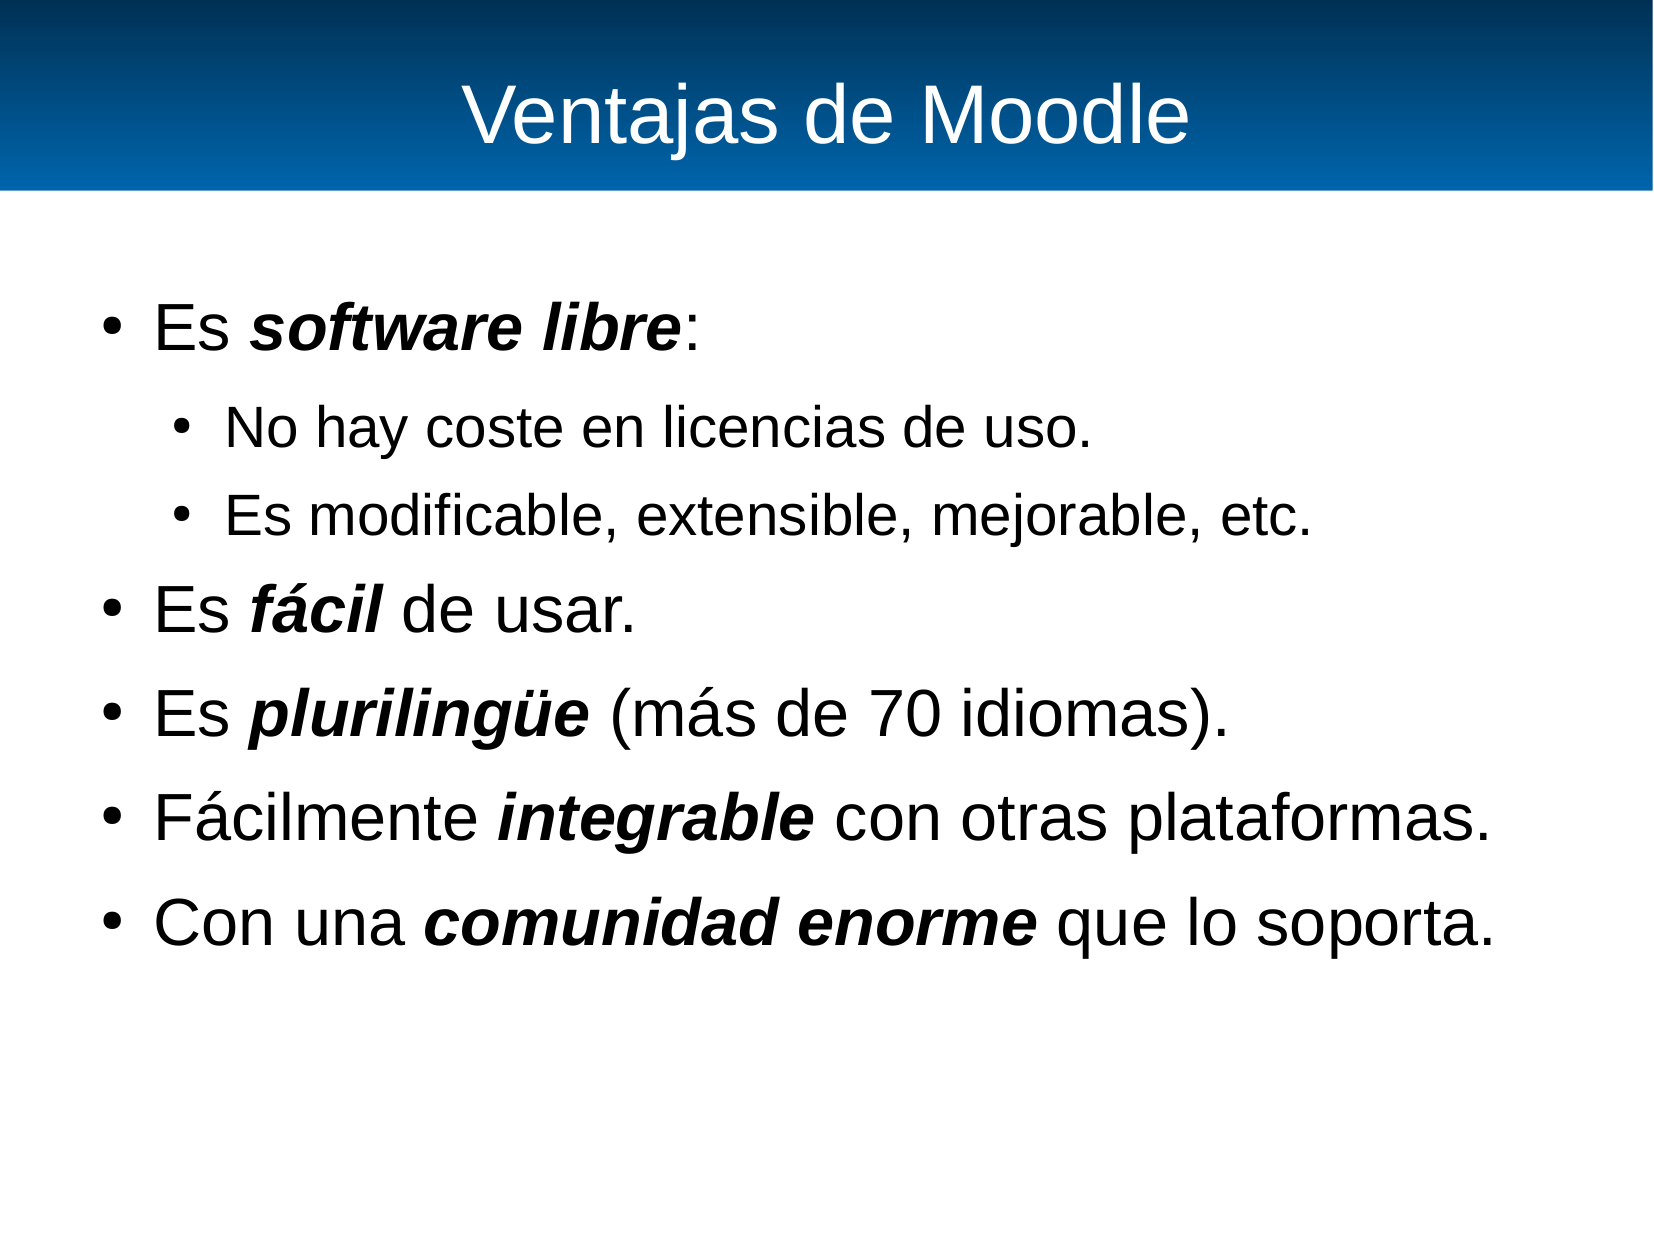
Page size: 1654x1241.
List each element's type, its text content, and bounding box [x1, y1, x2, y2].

list Es software libre: No hay coste en licencias de uso. Es modificable, extensible, mejorable, etc. Es fácil de usar. Es plurilingüe (más de 70 idiomas). Fácilmente integrable con otras plataformas. Con una comunidad enorme que lo soporta. [82, 290, 1571, 1136]
picture [0, 0, 1653, 1239]
title Ventajas de Moodle [82, 11, 1571, 219]
